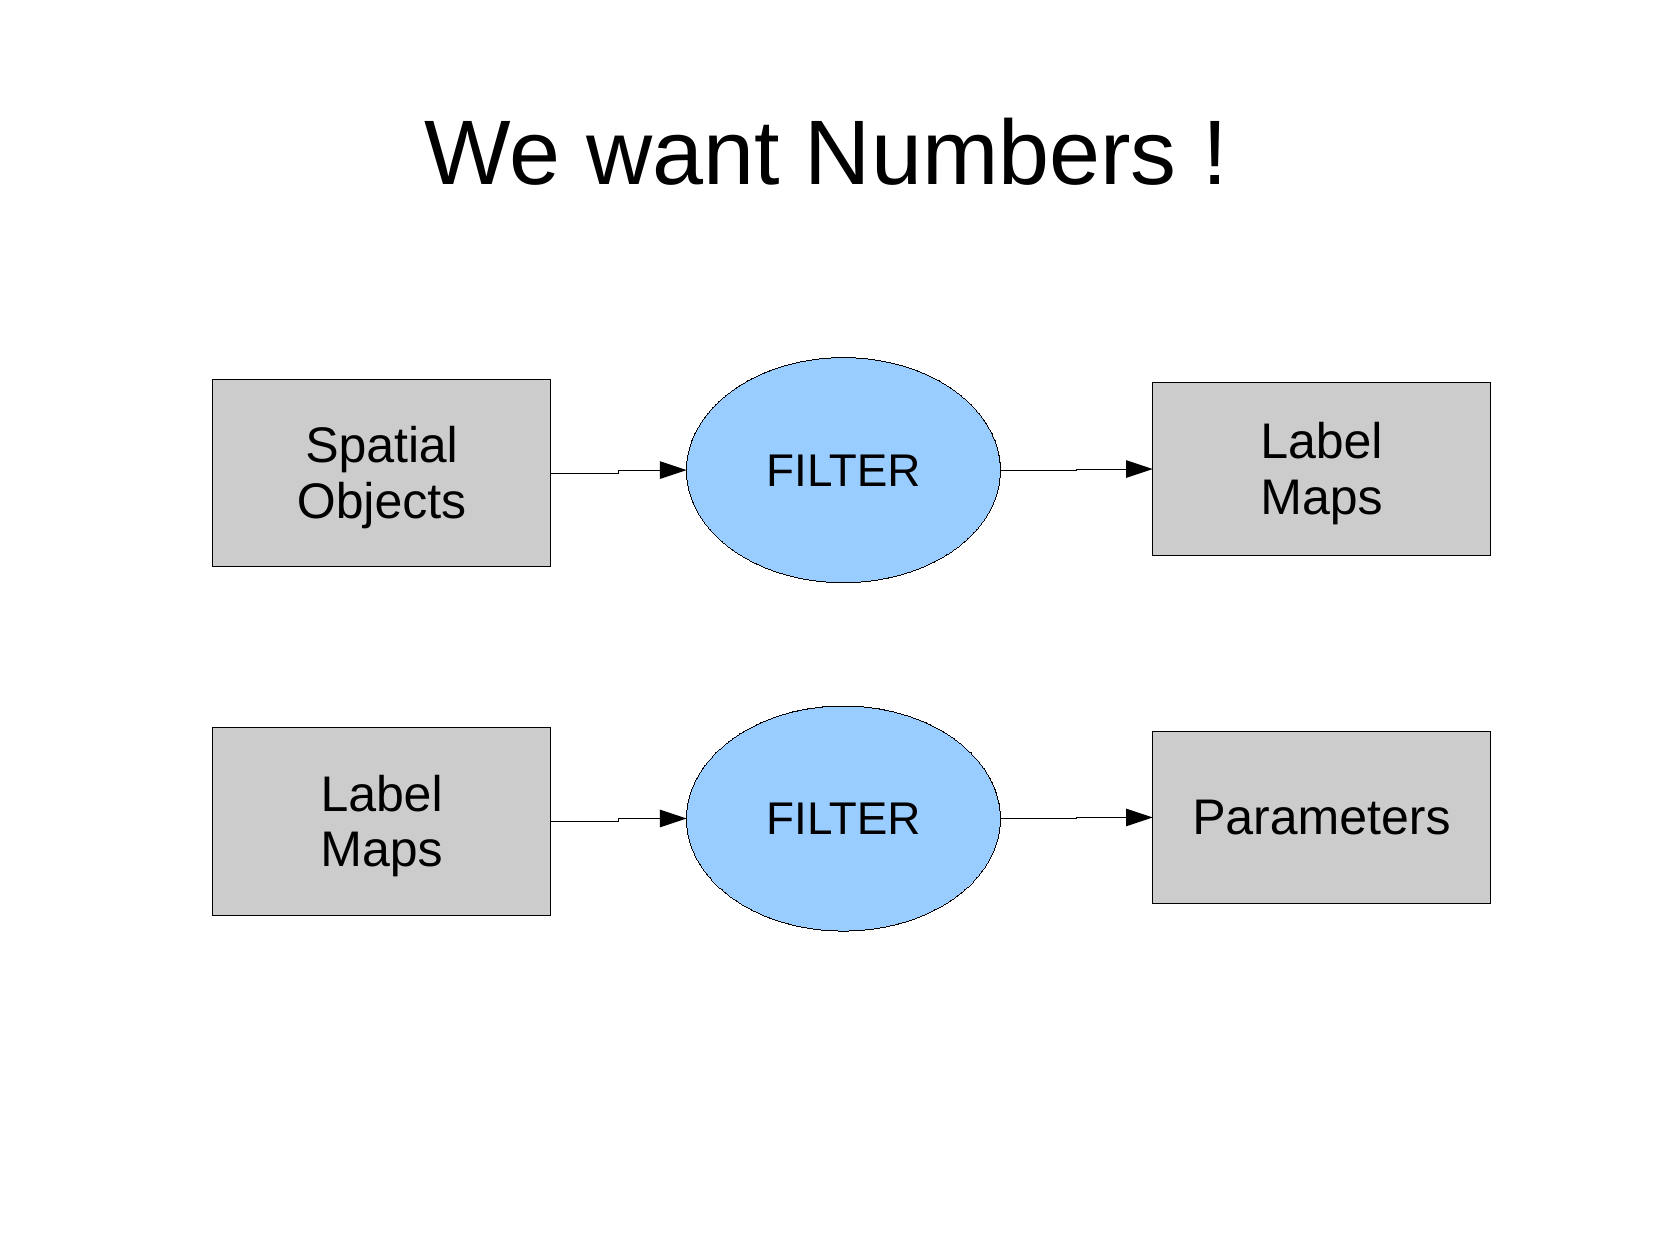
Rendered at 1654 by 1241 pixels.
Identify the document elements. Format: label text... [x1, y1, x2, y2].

title We want Numbers ! [82, 49, 1571, 257]
text_box FILTER [686, 706, 1001, 932]
text_box Label Maps [212, 727, 551, 916]
text_box Parameters [1152, 731, 1491, 904]
text_box Label Maps [1152, 382, 1491, 556]
text_box FILTER [686, 357, 1001, 583]
text_box Spatial Objects [212, 379, 551, 567]
